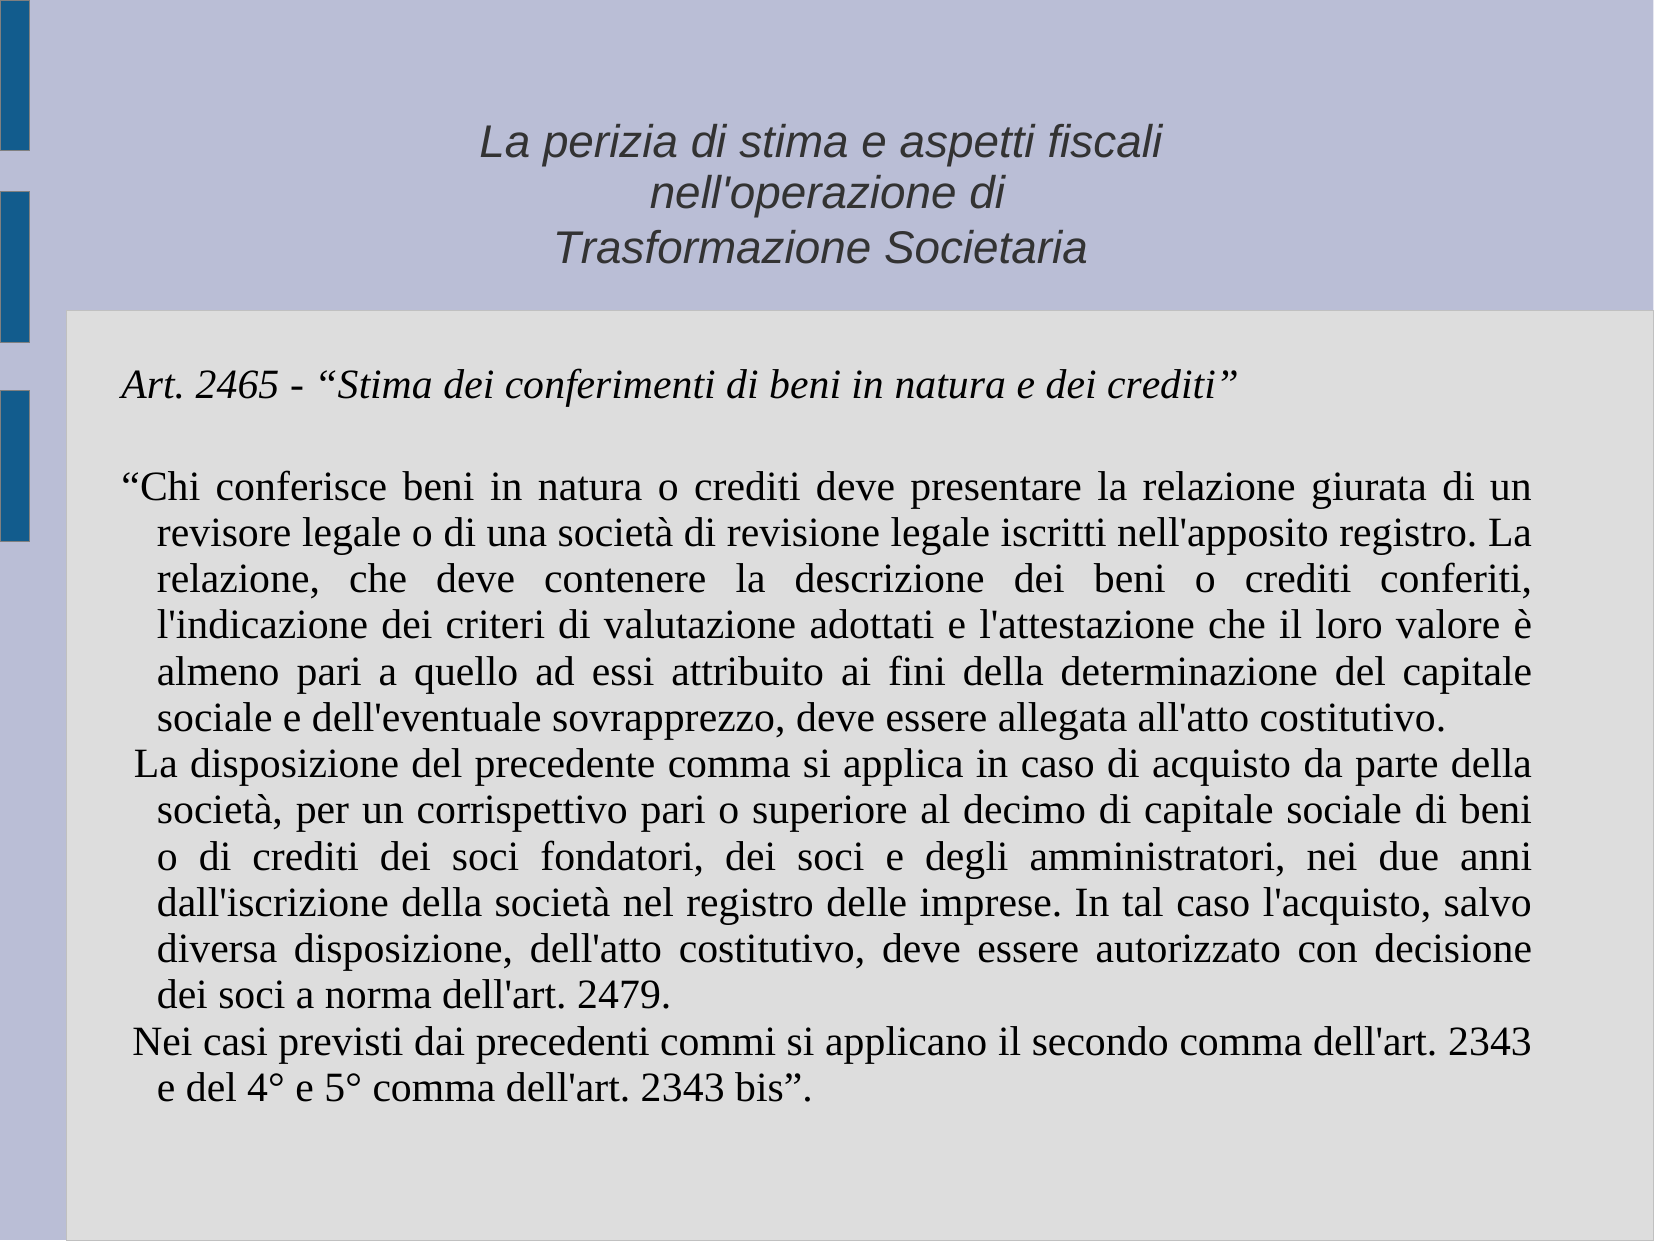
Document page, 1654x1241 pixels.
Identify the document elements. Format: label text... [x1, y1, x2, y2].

subtitle Art. 2465 - “Stima dei conferimenti di beni in natura e dei crediti” “Chi conferisce beni in natura o crediti deve presentare la relazione giurata di un revisore legale o di una società di revisione legale iscritti nell'apposito registro. La relazione, che deve contenere la descrizione dei beni o crediti conferiti, l'indicazione dei criteri di valutazione adottati e l'attestazione che il loro valore è almeno pari a quello ad essi attribuito ai fini della determinazione del capitale sociale e dell'eventuale sovrapprezzo, deve essere allegata all'atto costitutivo. La disposizione del precedente comma si applica in caso di acquisto da parte della società, per un corrispettivo pari o superiore al decimo di capitale sociale di beni o di crediti dei soci fondatori, dei soci e degli amministratori, nei due anni dall'iscrizione della società nel registro delle imprese. In tal caso l'acquisto, salvo diversa disposizione, dell'atto costitutivo, deve essere autorizzato con decisione dei soci a norma dell'art. 2479. Nei casi previsti dai precedenti commi si applicano il secondo comma dell'art. 2343 e del 4° e 5° comma dell'art. 2343 bis”. [121, 251, 1534, 1220]
title La perizia di stima e aspetti fiscali nell'operazione di Trasformazione Societaria [121, 91, 1534, 251]
